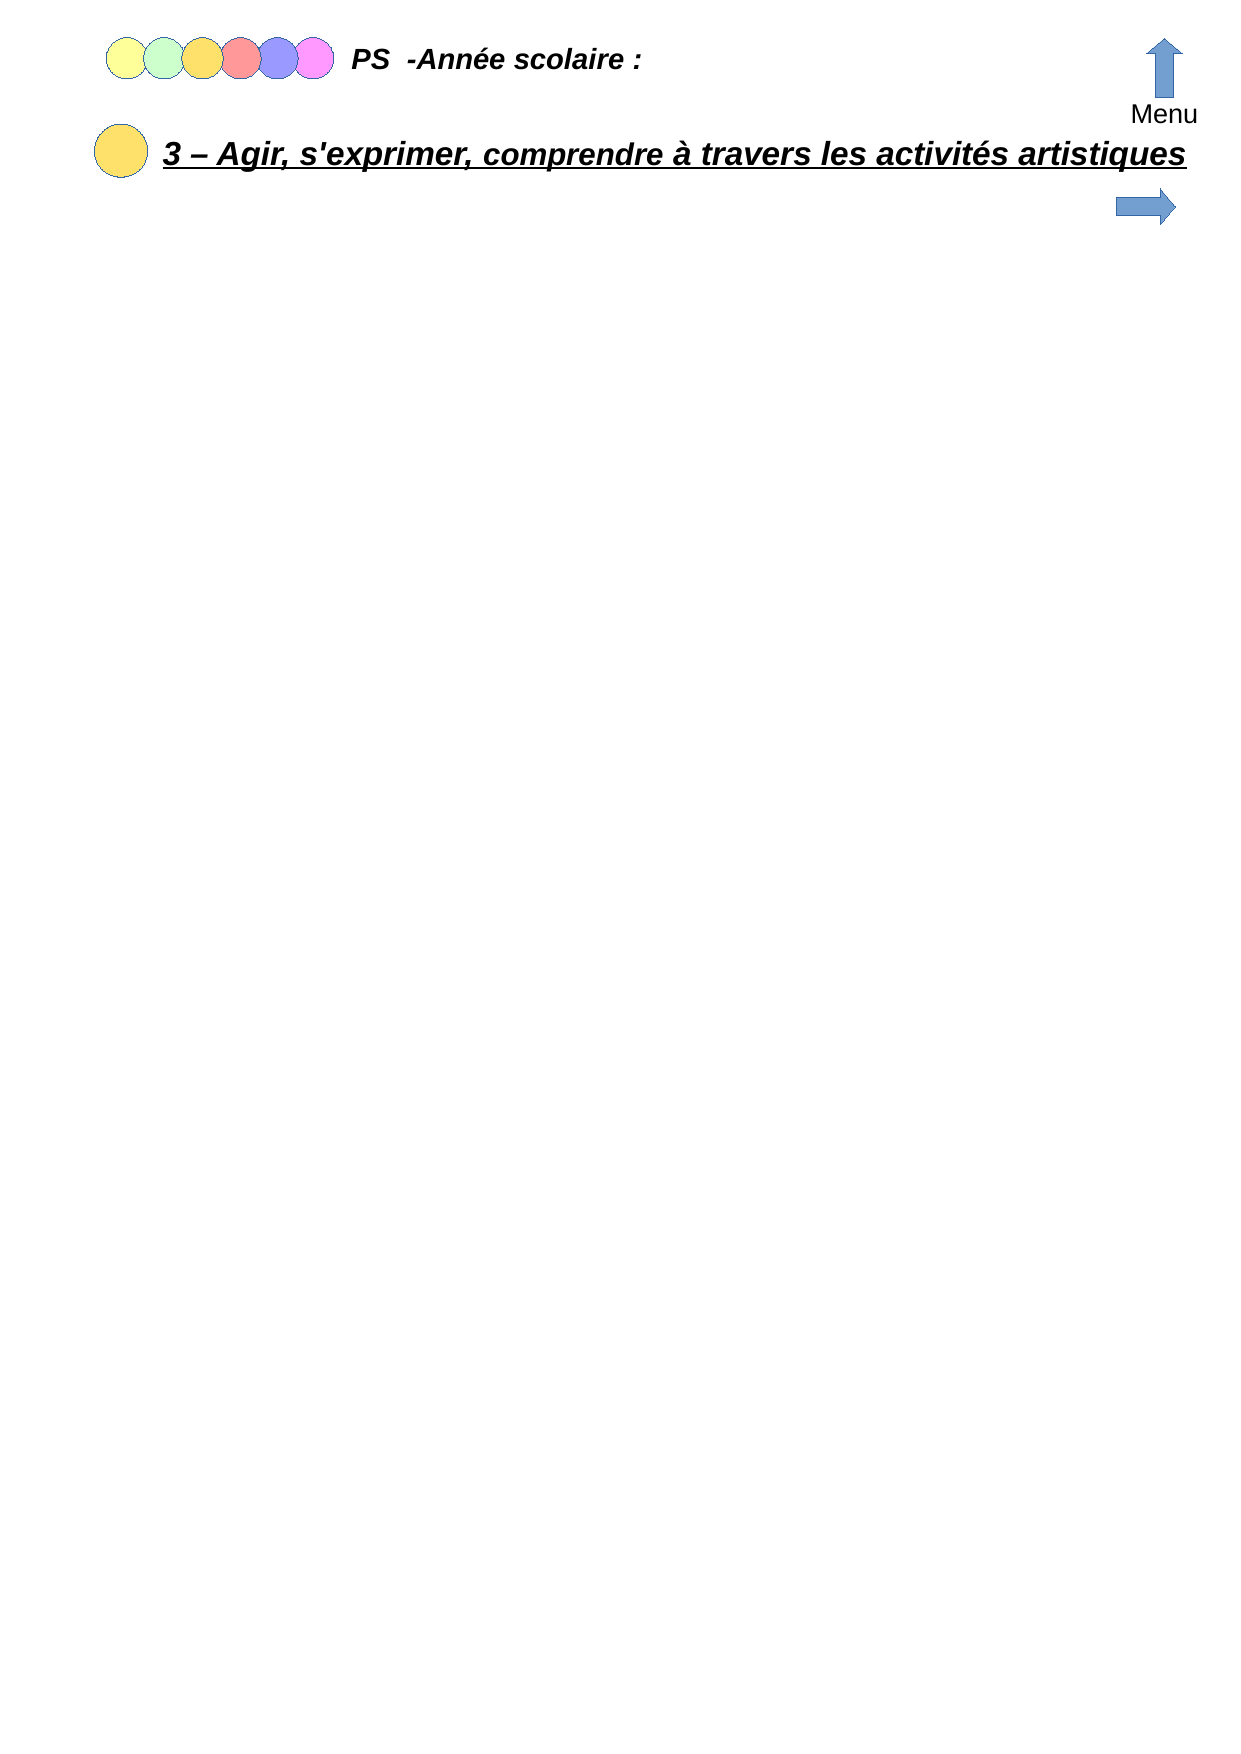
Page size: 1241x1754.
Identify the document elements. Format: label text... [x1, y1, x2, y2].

text_box 3 – Agir, s'exprimer, comprendre à travers les activités artistiques [147, 127, 1211, 180]
text_box [106, 37, 334, 79]
text_box [94, 124, 148, 178]
text_box Menu [1146, 38, 1183, 98]
text_box PS -Année scolaire : [336, 35, 1058, 86]
text_box [1116, 188, 1176, 225]
